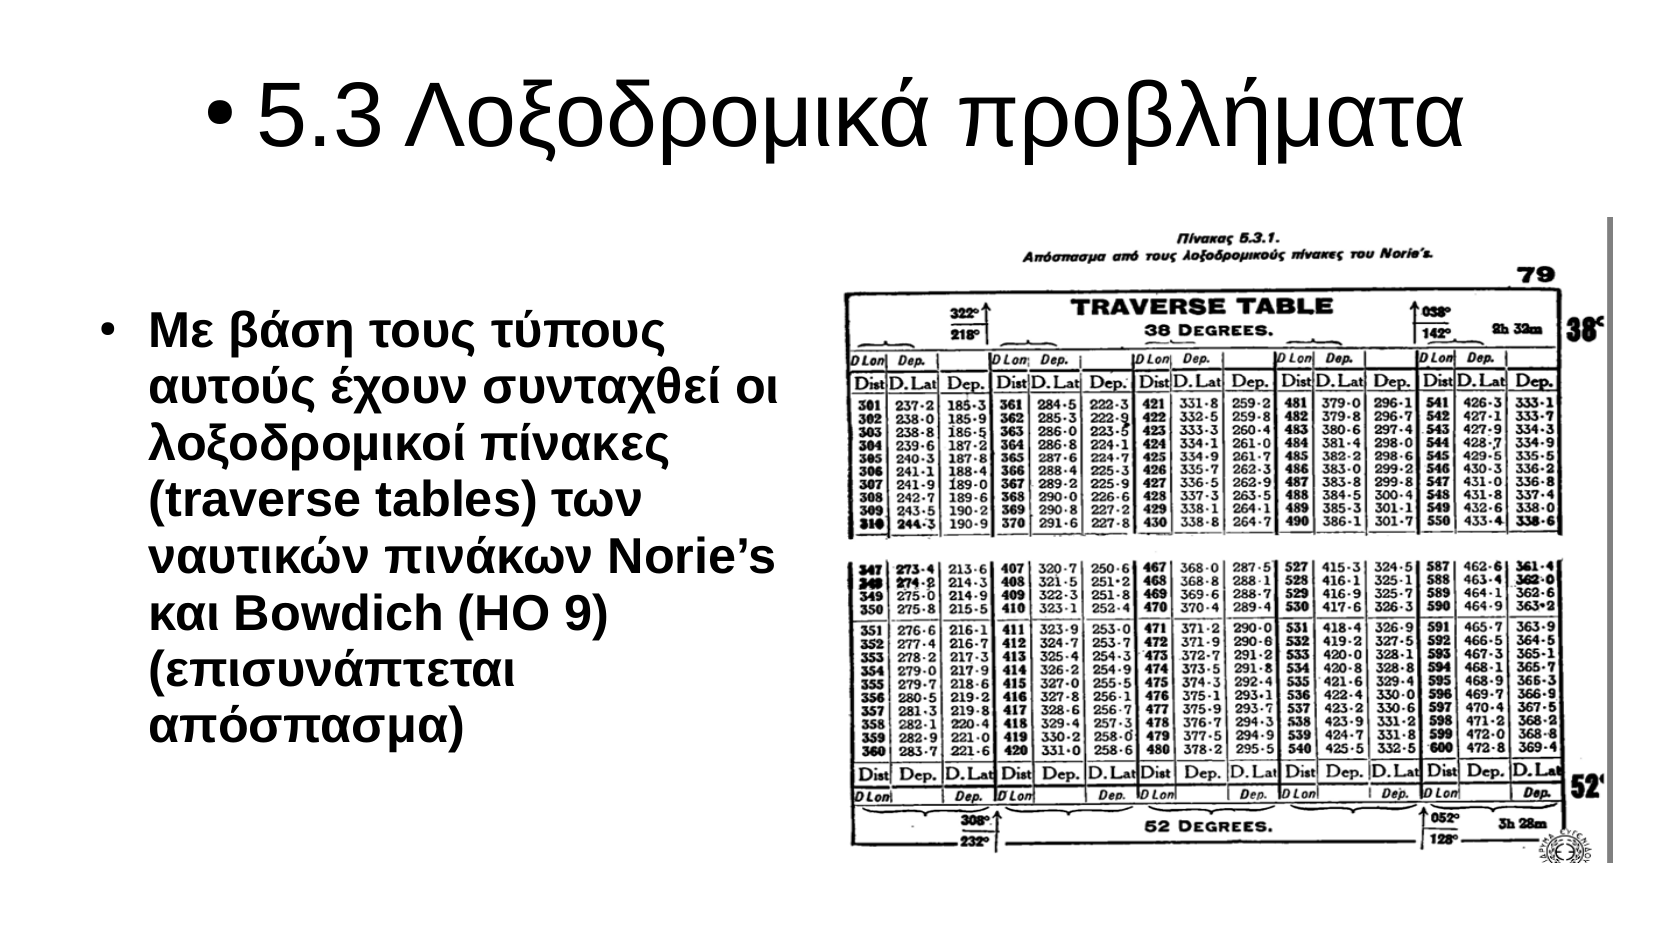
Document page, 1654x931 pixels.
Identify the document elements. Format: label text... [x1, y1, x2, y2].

list Με βάση τους τύπους αυτούς έχουν συνταχθεί οι λοξοδροµικοί πίνακες (traverse tables) των ναυτικών πινάκων Νorie’s και Βowdich (ΗΟ 9) (επισυνάπτεται απόσπασμα) [82, 217, 809, 758]
picture [825, 217, 1613, 863]
title 5.3 Λοξοδρομικά προβλήματα [82, 37, 1571, 193]
